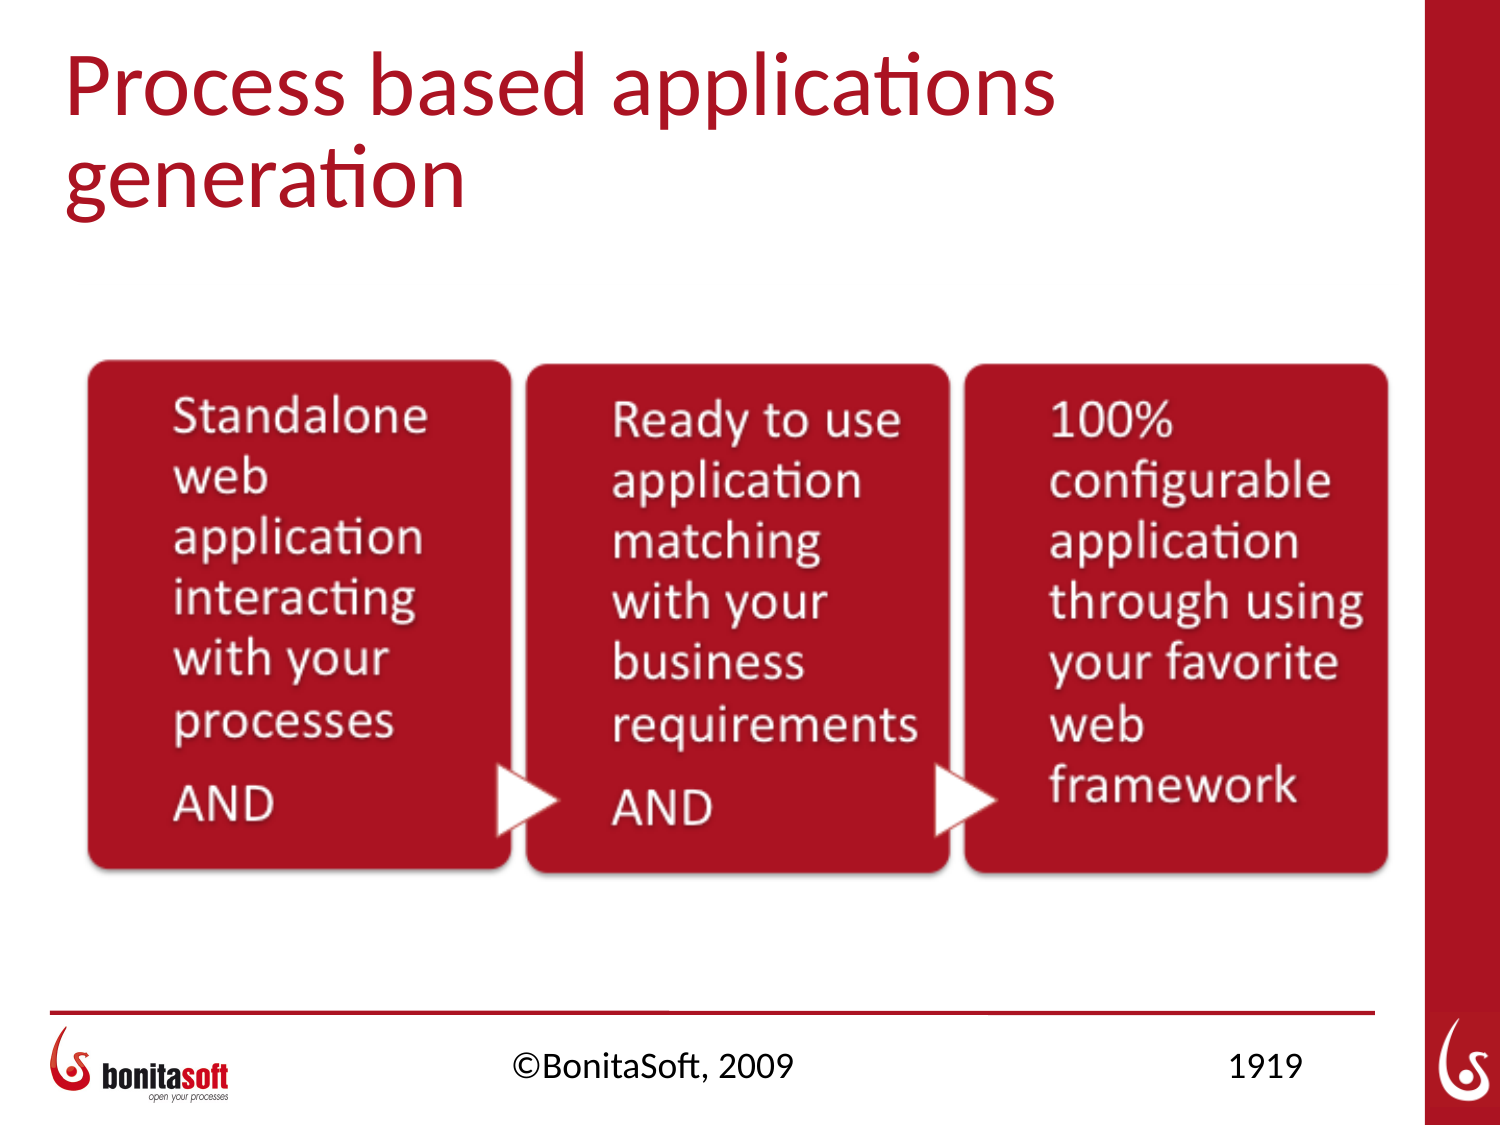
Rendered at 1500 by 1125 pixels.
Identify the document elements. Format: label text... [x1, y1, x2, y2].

picture [78, 283, 1399, 955]
picture [1430, 1012, 1500, 1107]
title Process based applications generation [50, 45, 1375, 233]
slide_number <numéro><numéro> [1212, 1042, 1375, 1103]
picture [50, 1026, 228, 1103]
footer ©BonitaSoft, 2009 [487, 1042, 1175, 1103]
